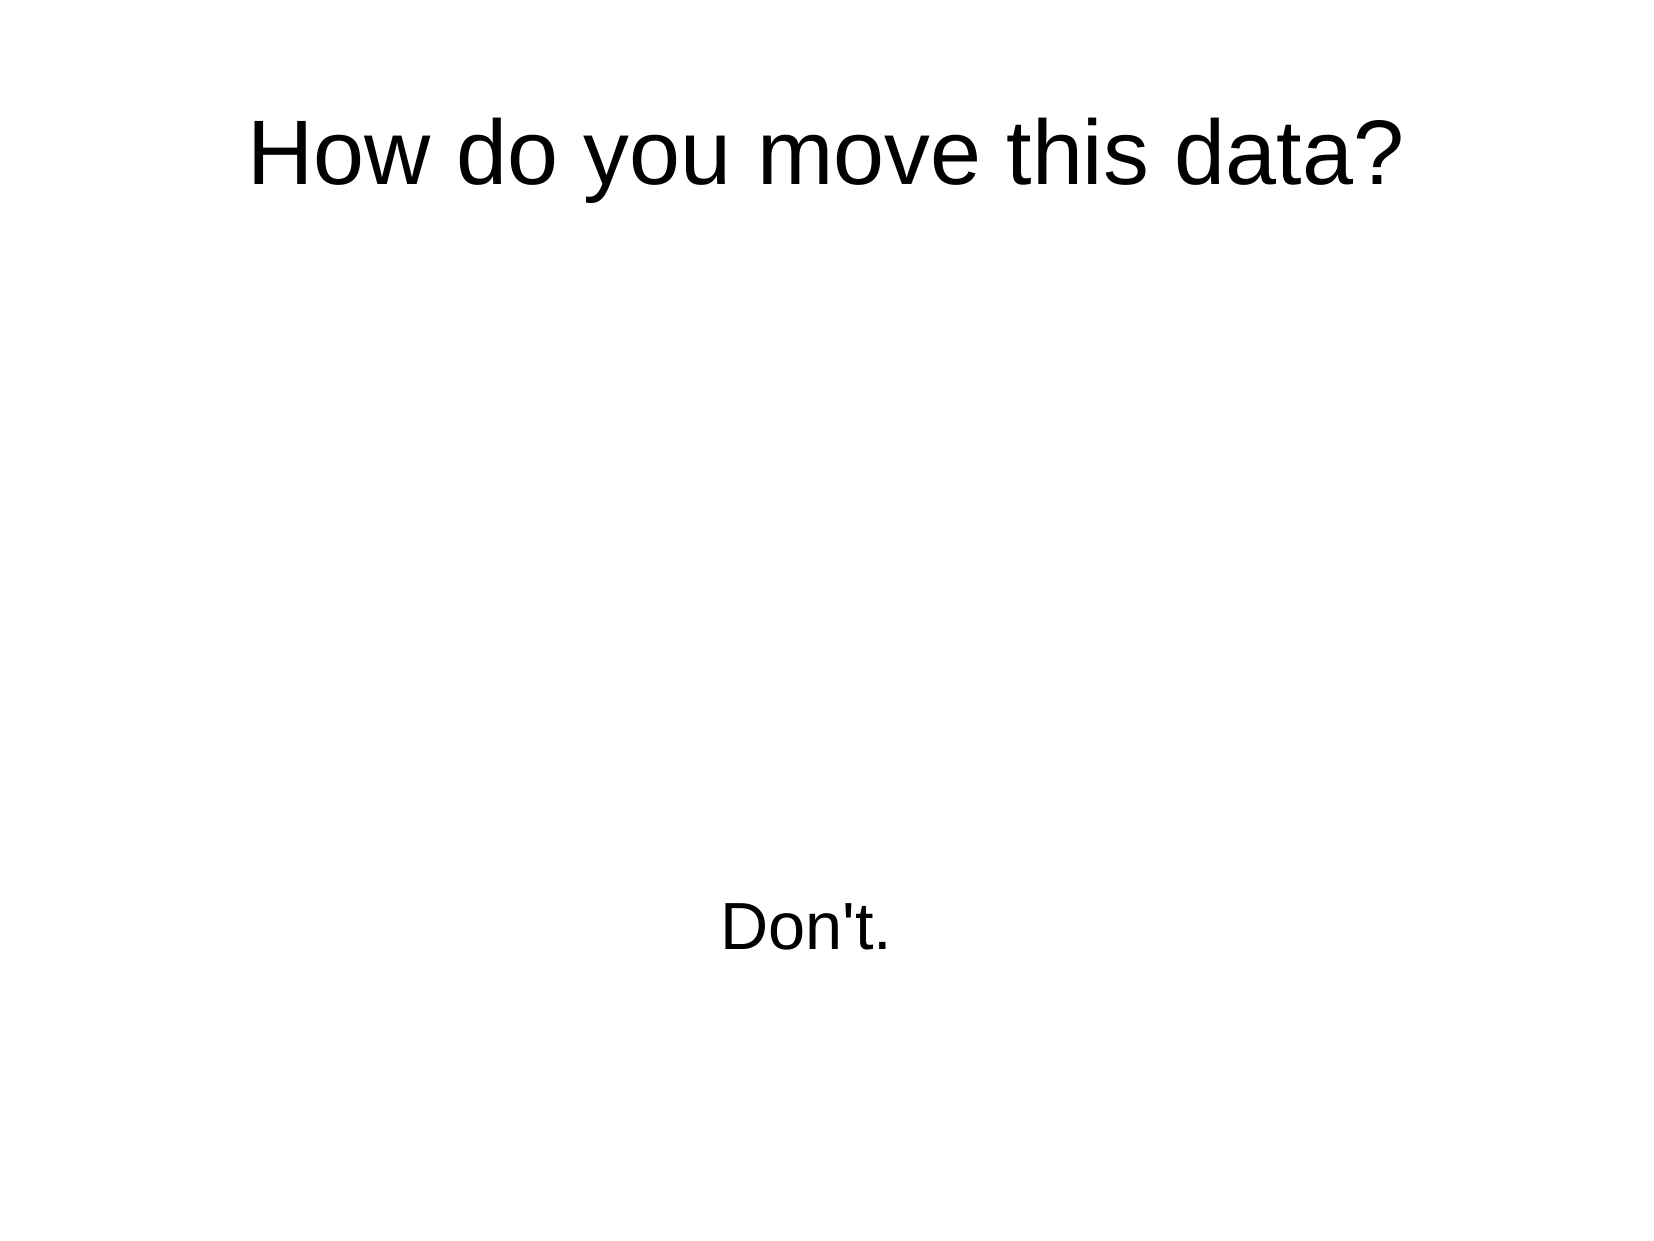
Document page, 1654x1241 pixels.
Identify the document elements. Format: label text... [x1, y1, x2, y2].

title How do you move this data? [82, 56, 1571, 250]
list Don't. [649, 784, 1184, 1089]
